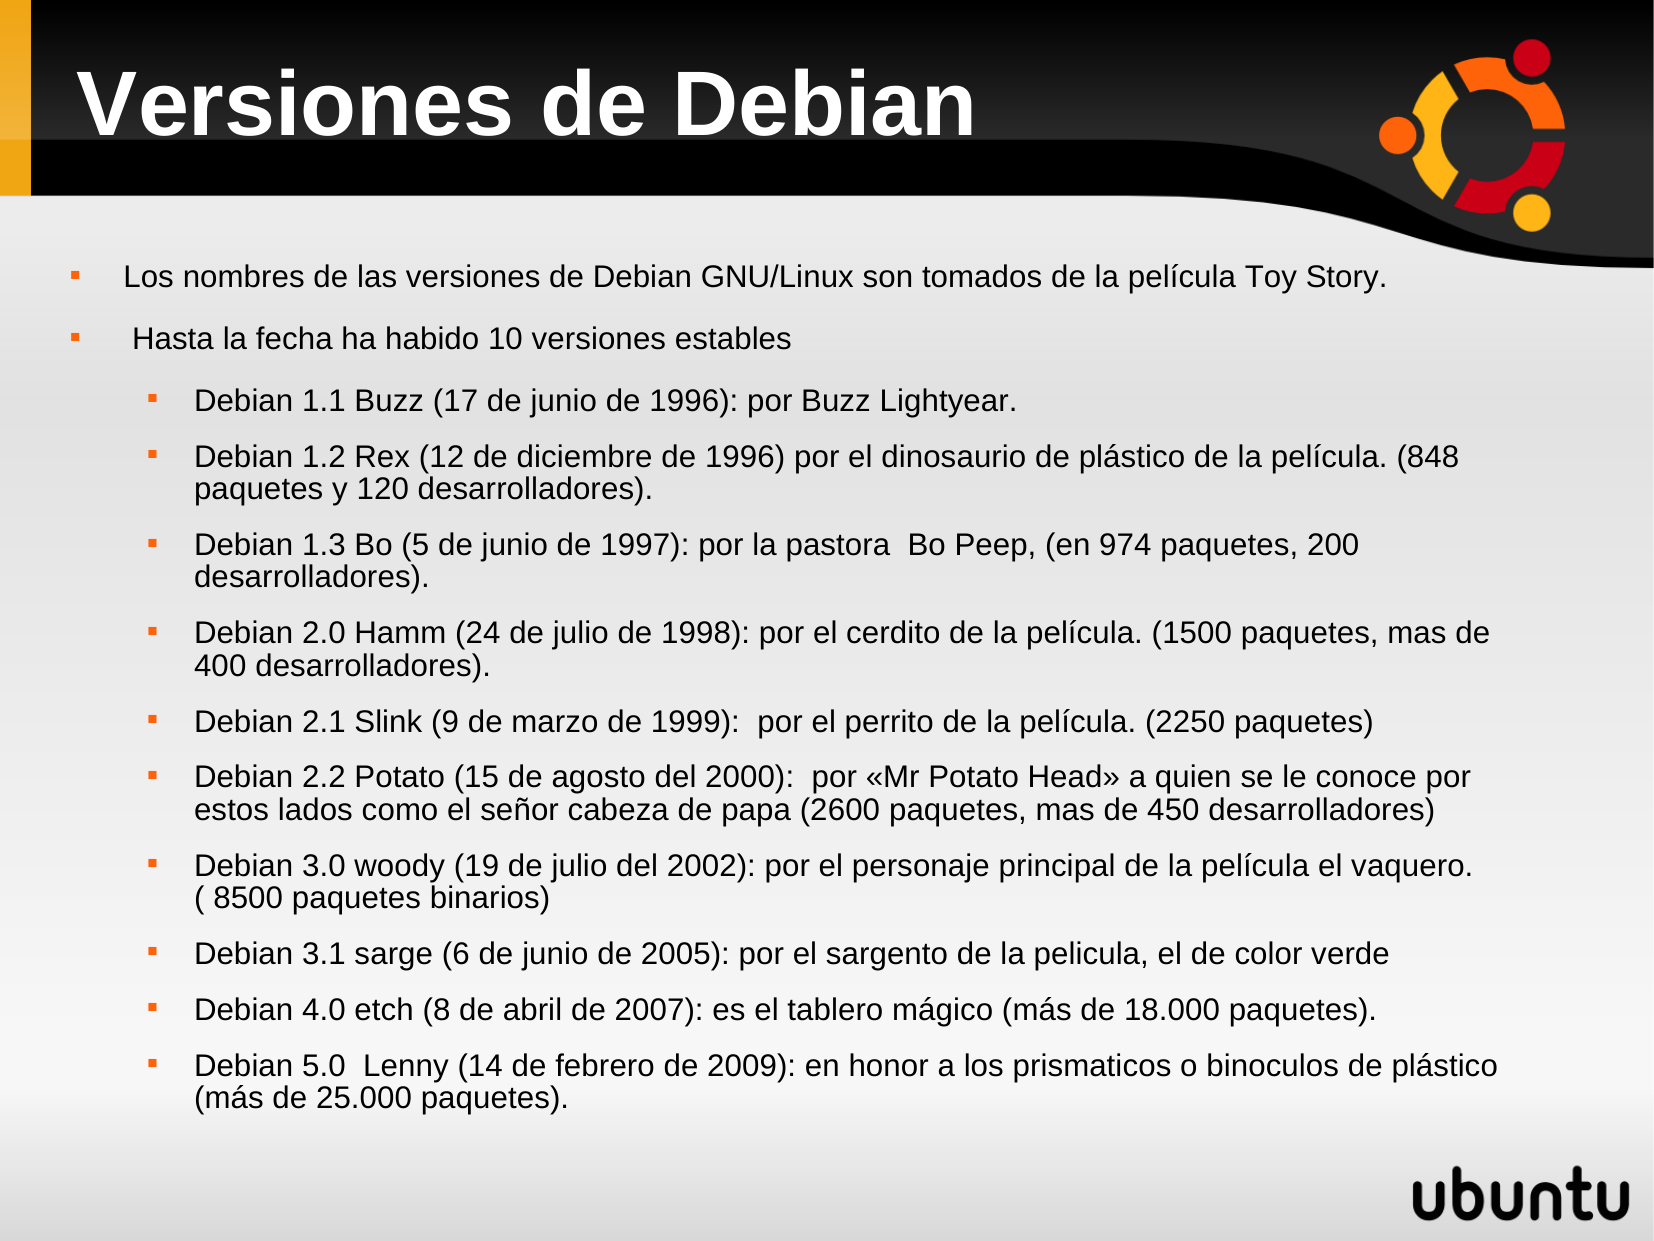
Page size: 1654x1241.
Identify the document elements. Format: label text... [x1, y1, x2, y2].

list Los nombres de las versiones de Debian GNU/Linux son tomados de la película Toy Story. Hasta la fecha ha habido 10 versiones estables Debian 1.1 Buzz (17 de junio de 1996): por Buzz Lightyear. Debian 1.2 Rex (12 de diciembre de 1996) por el dinosaurio de plástico de la película. (848 paquetes y 120 desarrolladores). Debian 1.3 Bo (5 de junio de 1997): por la pastora Bo Peep, (en 974 paquetes, 200 desarrolladores). Debian 2.0 Hamm (24 de julio de 1998): por el cerdito de la película. (1500 paquetes, mas de 400 desarrolladores). Debian 2.1 Slink (9 de marzo de 1999): por el perrito de la película. (2250 paquetes) Debian 2.2 Potato (15 de agosto del 2000): por «Mr Potato Head» a quien se le conoce por estos lados como el señor cabeza de papa (2600 paquetes, mas de 450 desarrolladores) Debian 3.0 woody (19 de julio del 2002): por el personaje principal de la película el vaquero. ( 8500 paquetes binarios) Debian 3.1 sarge (6 de junio de 2005): por el sargento de la pelicula, el de color verde Debian 4.0 etch (8 de abril de 2007): es el tablero mágico (más de 18.000 paquetes). Debian 5.0 Lenny (14 de febrero de 2009): en honor a los prismaticos o binoculos de plástico (más de 25.000 paquetes). [53, 259, 1542, 1193]
title Versiones de Debian [76, 0, 1565, 208]
picture [0, 0, 1654, 1241]
